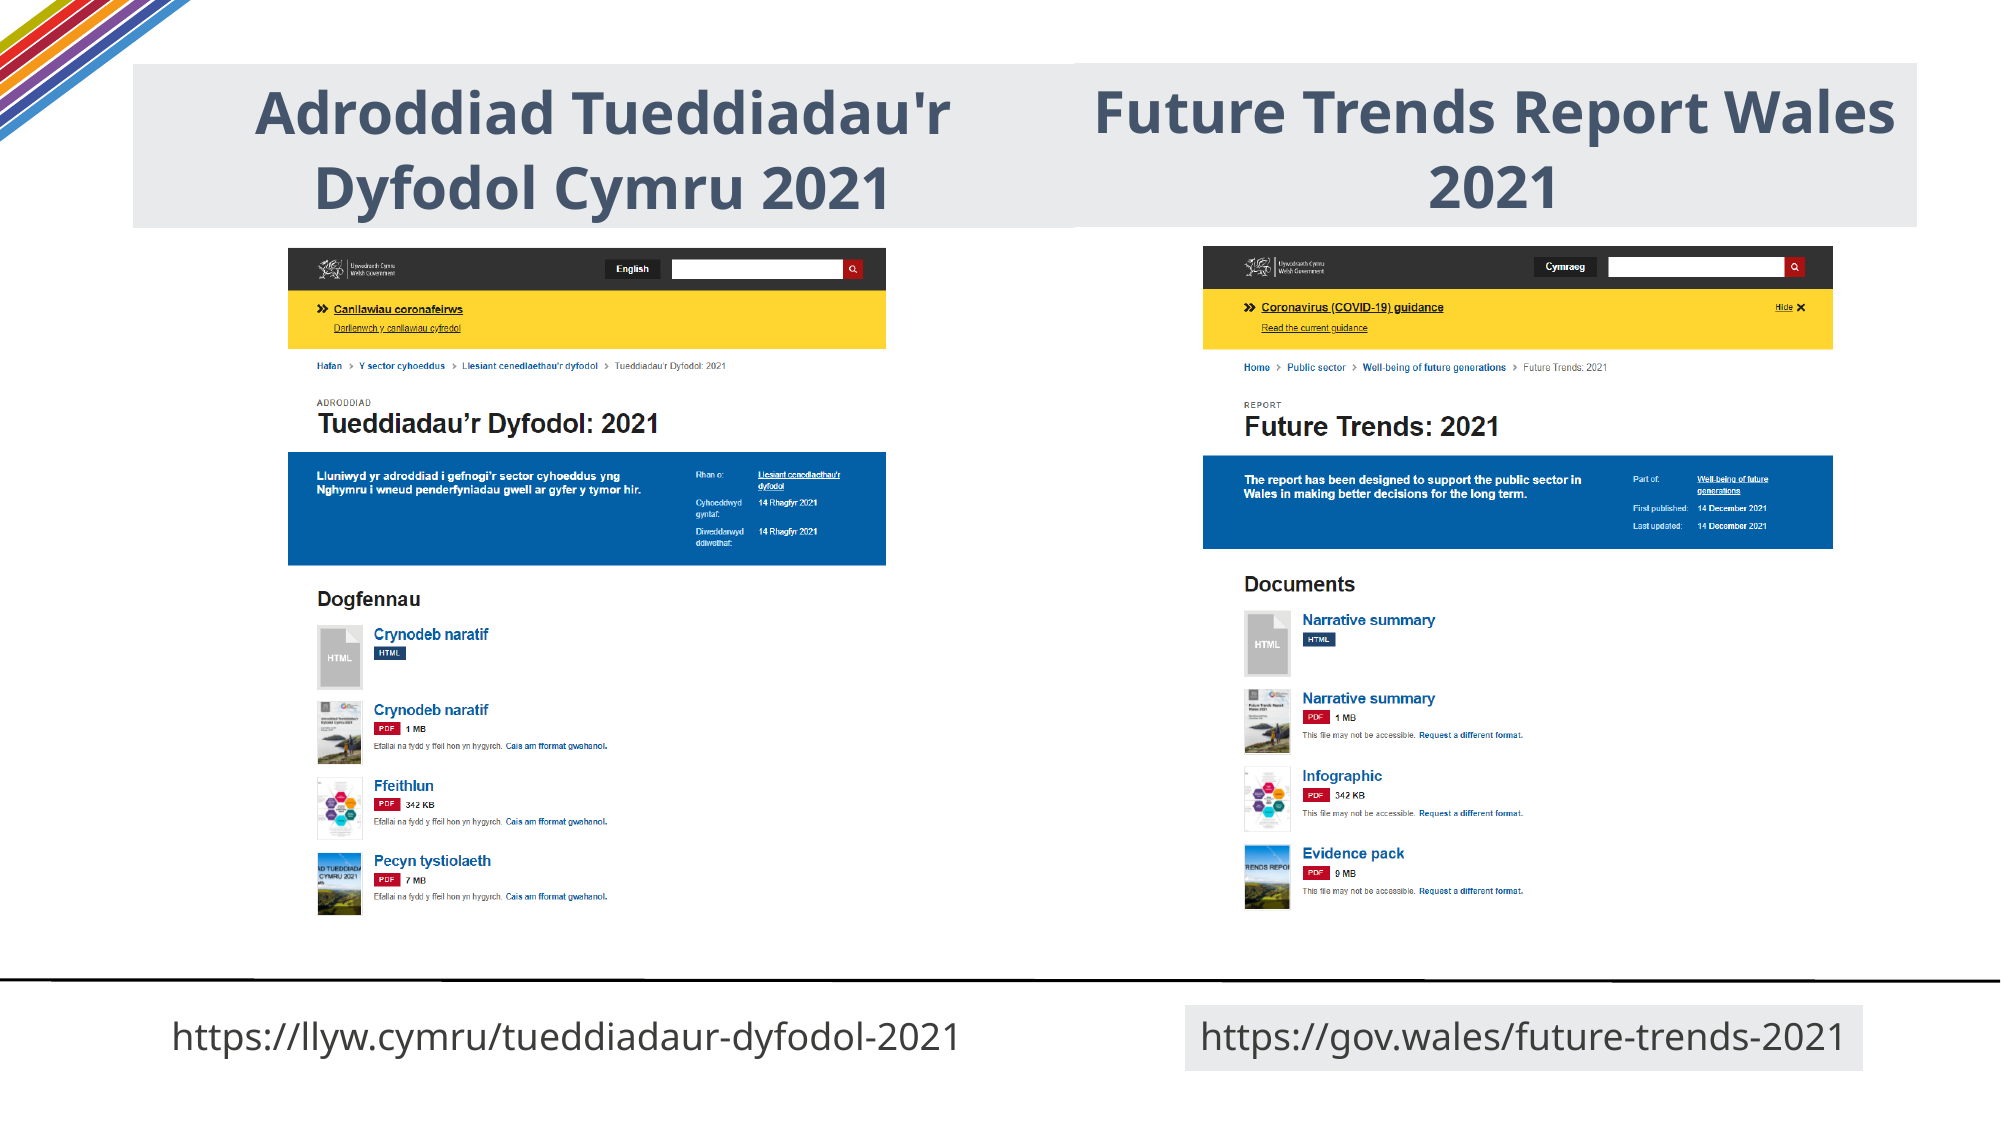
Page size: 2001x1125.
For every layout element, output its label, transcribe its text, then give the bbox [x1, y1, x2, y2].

picture [288, 247, 886, 924]
text_box Adroddiad Tueddiadau'r Dyfodol Cymru 2021 [133, 64, 1074, 228]
text_box Future Trends Report Wales 2021 [1074, 63, 1917, 227]
picture [1203, 247, 1833, 924]
text_box https://gov.wales/future-trends-2021 [1185, 1005, 1863, 1071]
text_box https://llyw.cymru/tueddiadaur-dyfodol-2021 [156, 1005, 1121, 1071]
